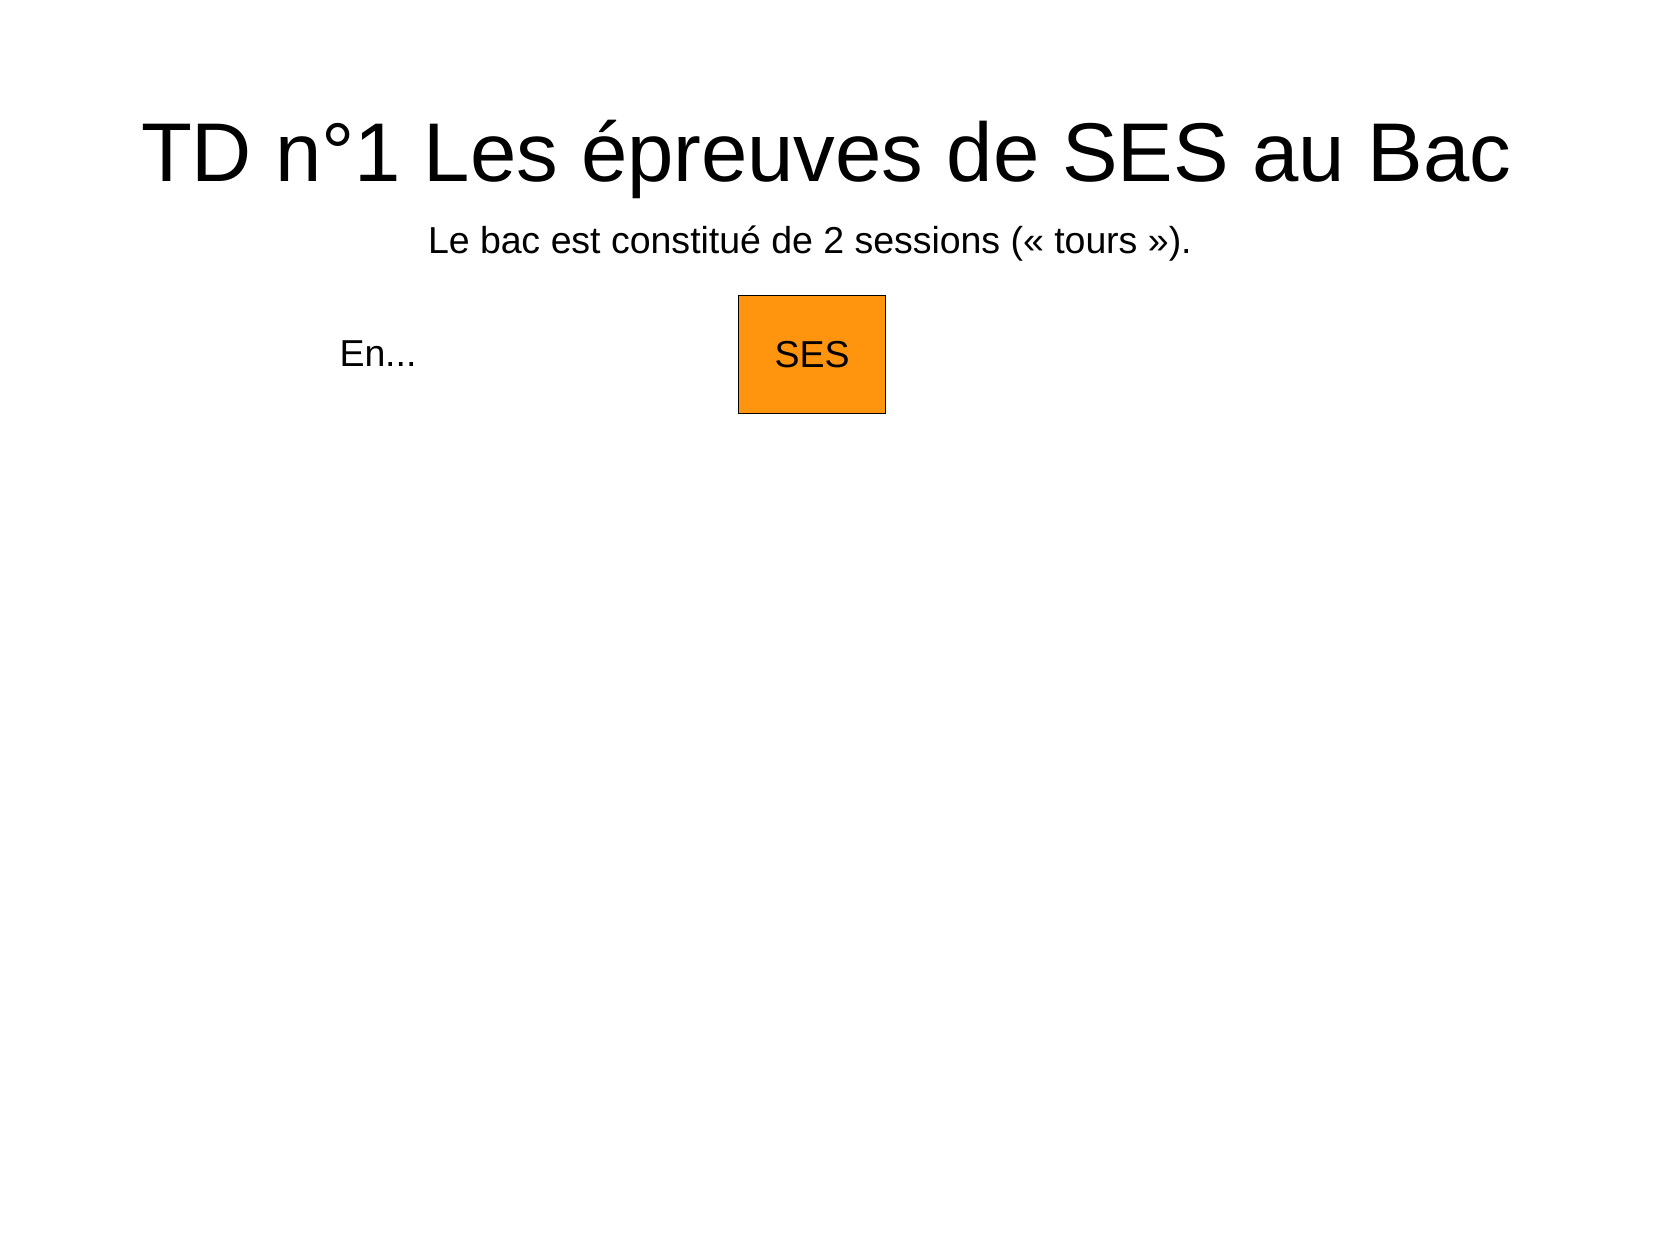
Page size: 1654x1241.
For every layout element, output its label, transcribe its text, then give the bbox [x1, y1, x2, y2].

text_box SES [738, 295, 886, 414]
text_box Le bac est constitué de 2 sessions (« tours »). [413, 212, 1209, 270]
text_box En... [324, 324, 432, 382]
title TD n°1 Les épreuves de SES au Bac [82, 49, 1571, 257]
